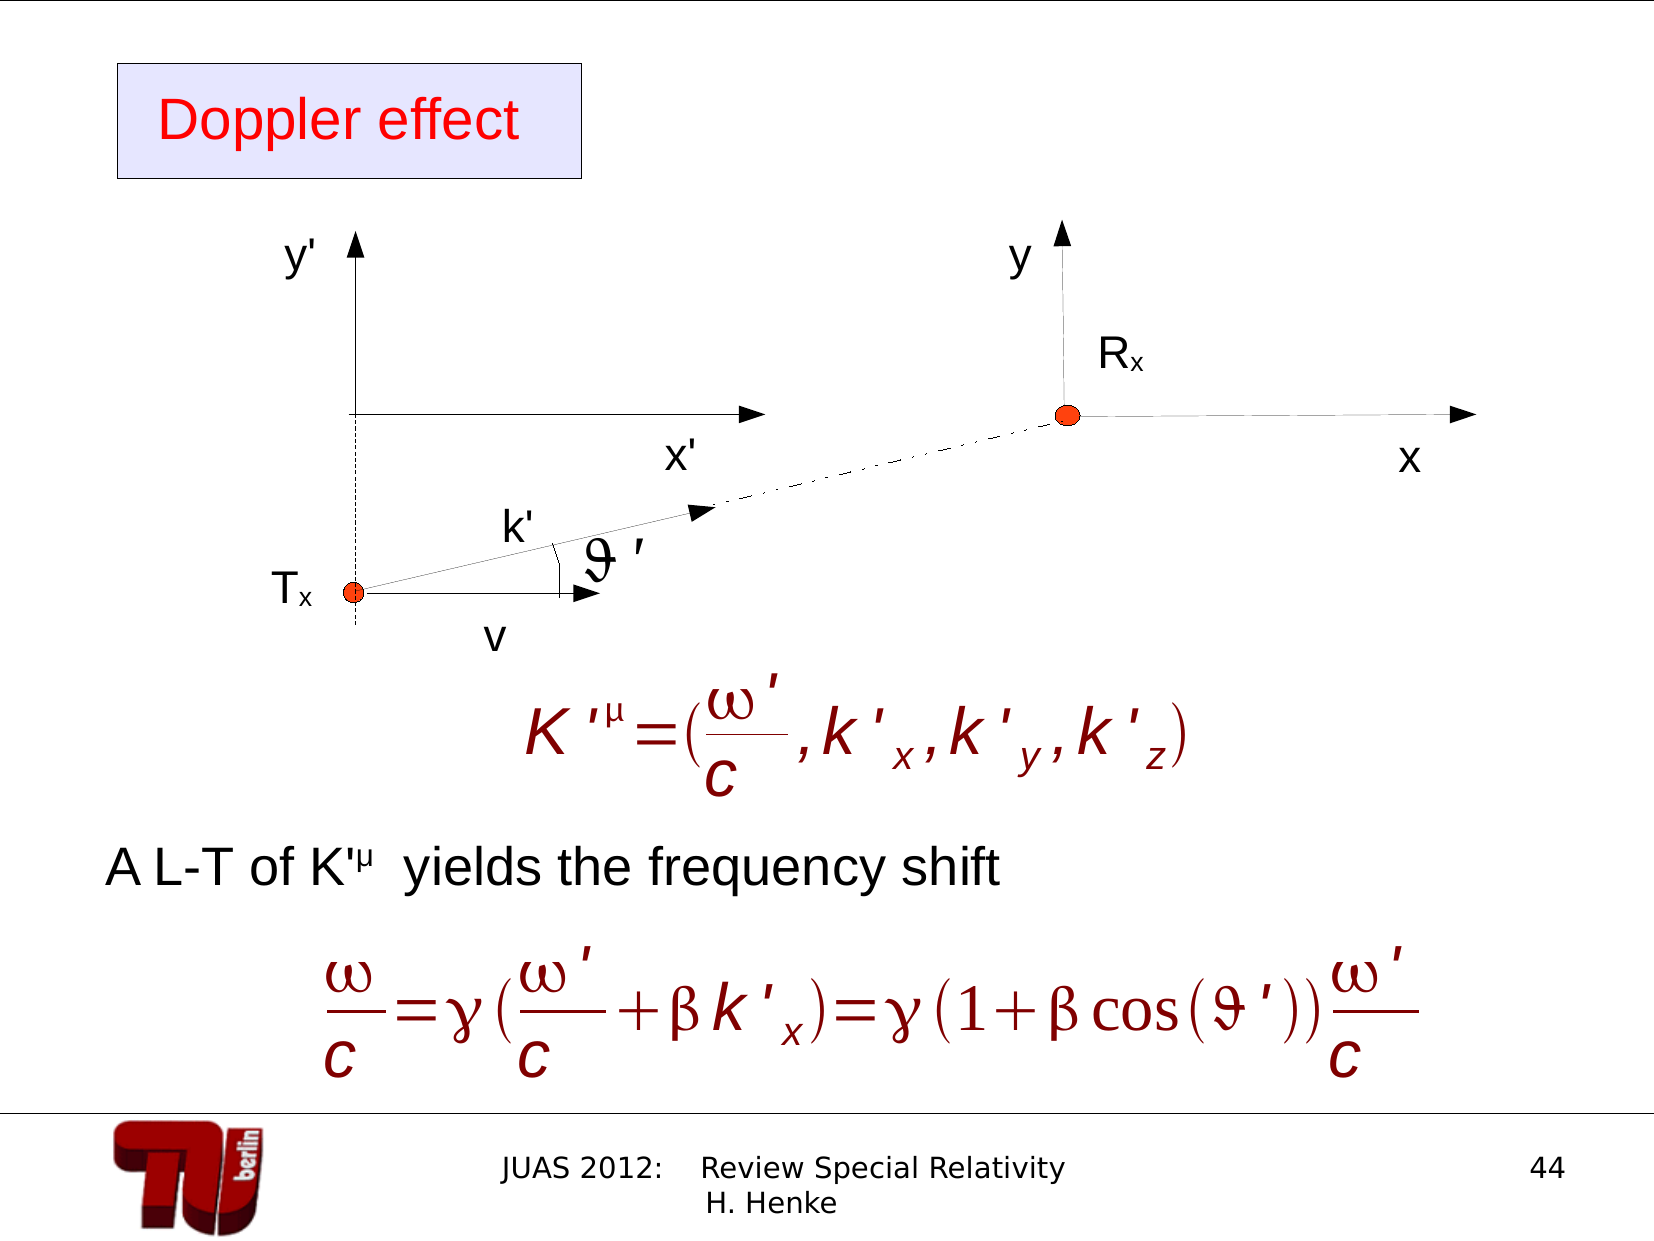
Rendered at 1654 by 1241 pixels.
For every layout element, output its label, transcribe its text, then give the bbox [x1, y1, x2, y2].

text_box x [1383, 423, 1436, 492]
text_box y [994, 221, 1106, 288]
text_box v [468, 602, 553, 669]
chart [518, 658, 1197, 812]
text_box y' [269, 221, 381, 291]
text_box [1055, 405, 1081, 426]
text_box k' [487, 493, 587, 580]
text_box Tx [256, 554, 352, 636]
text_box A L-T of K'μ yields the frequency shift [90, 828, 1037, 907]
text_box x' [649, 421, 723, 488]
text_box [117, 63, 582, 179]
picture [112, 1119, 265, 1238]
chart [575, 523, 648, 597]
text_box Doppler effect [142, 79, 587, 159]
text_box [352, 582, 364, 603]
chart [317, 931, 1428, 1092]
text_box Rx [1082, 319, 1174, 401]
